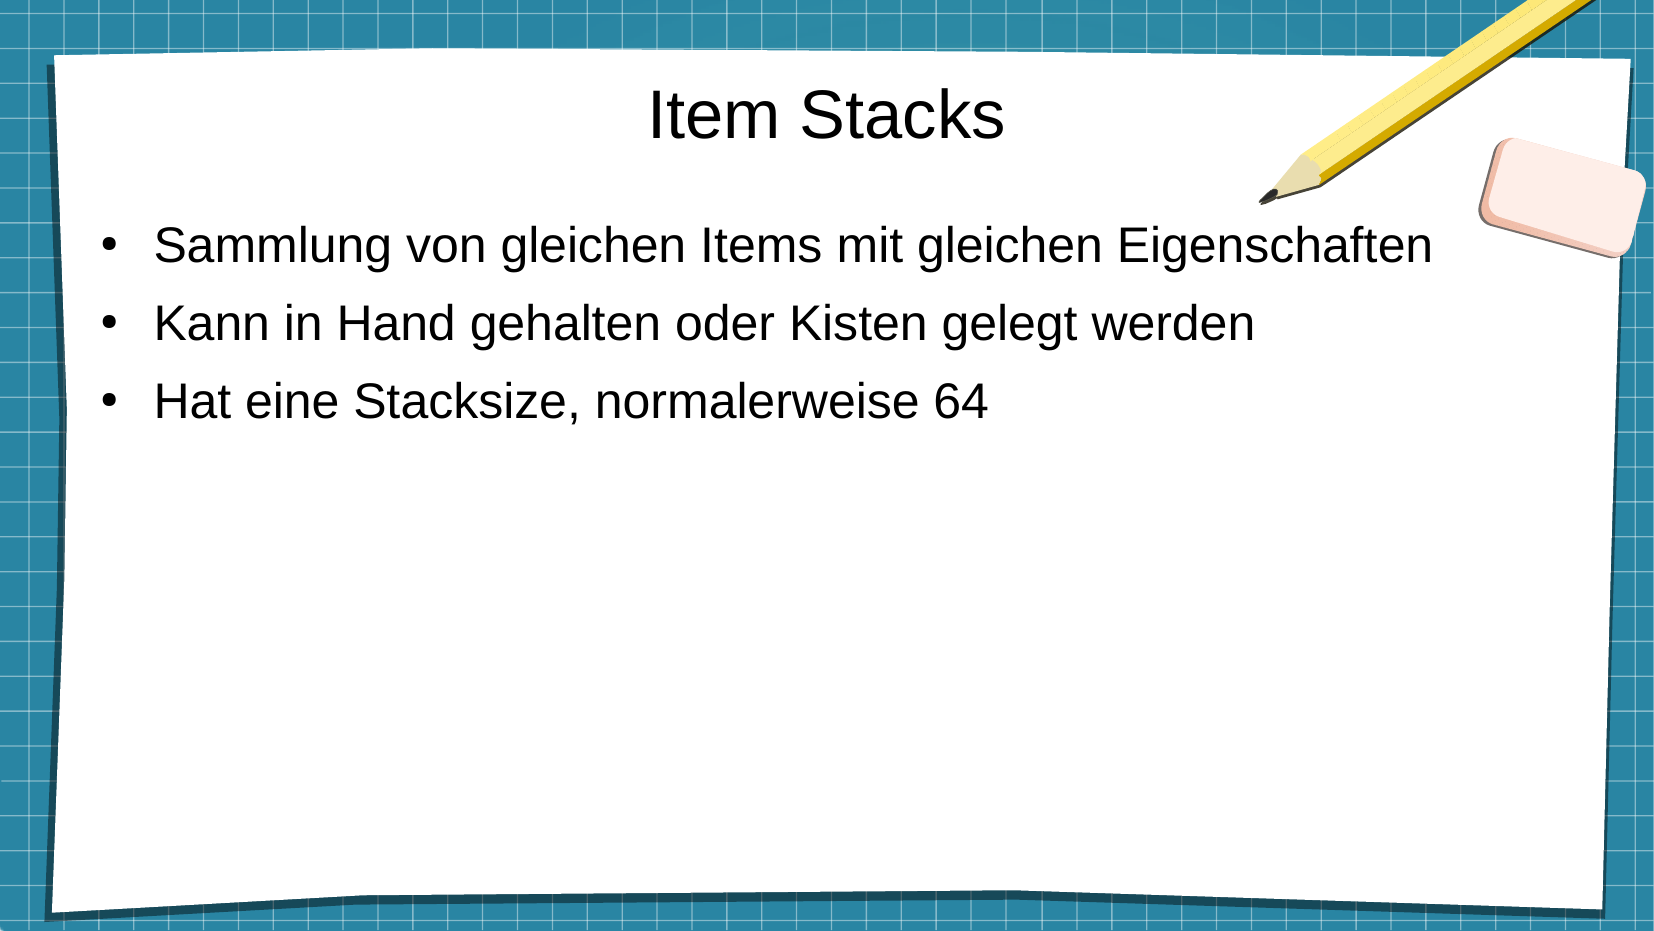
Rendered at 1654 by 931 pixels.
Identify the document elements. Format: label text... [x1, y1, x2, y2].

title Item Stacks [82, 37, 1571, 193]
list Sammlung von gleichen Items mit gleichen Eigenschaften Kann in Hand gehalten oder Kisten gelegt werden Hat eine Stacksize, normalerweise 64 [82, 217, 1571, 758]
